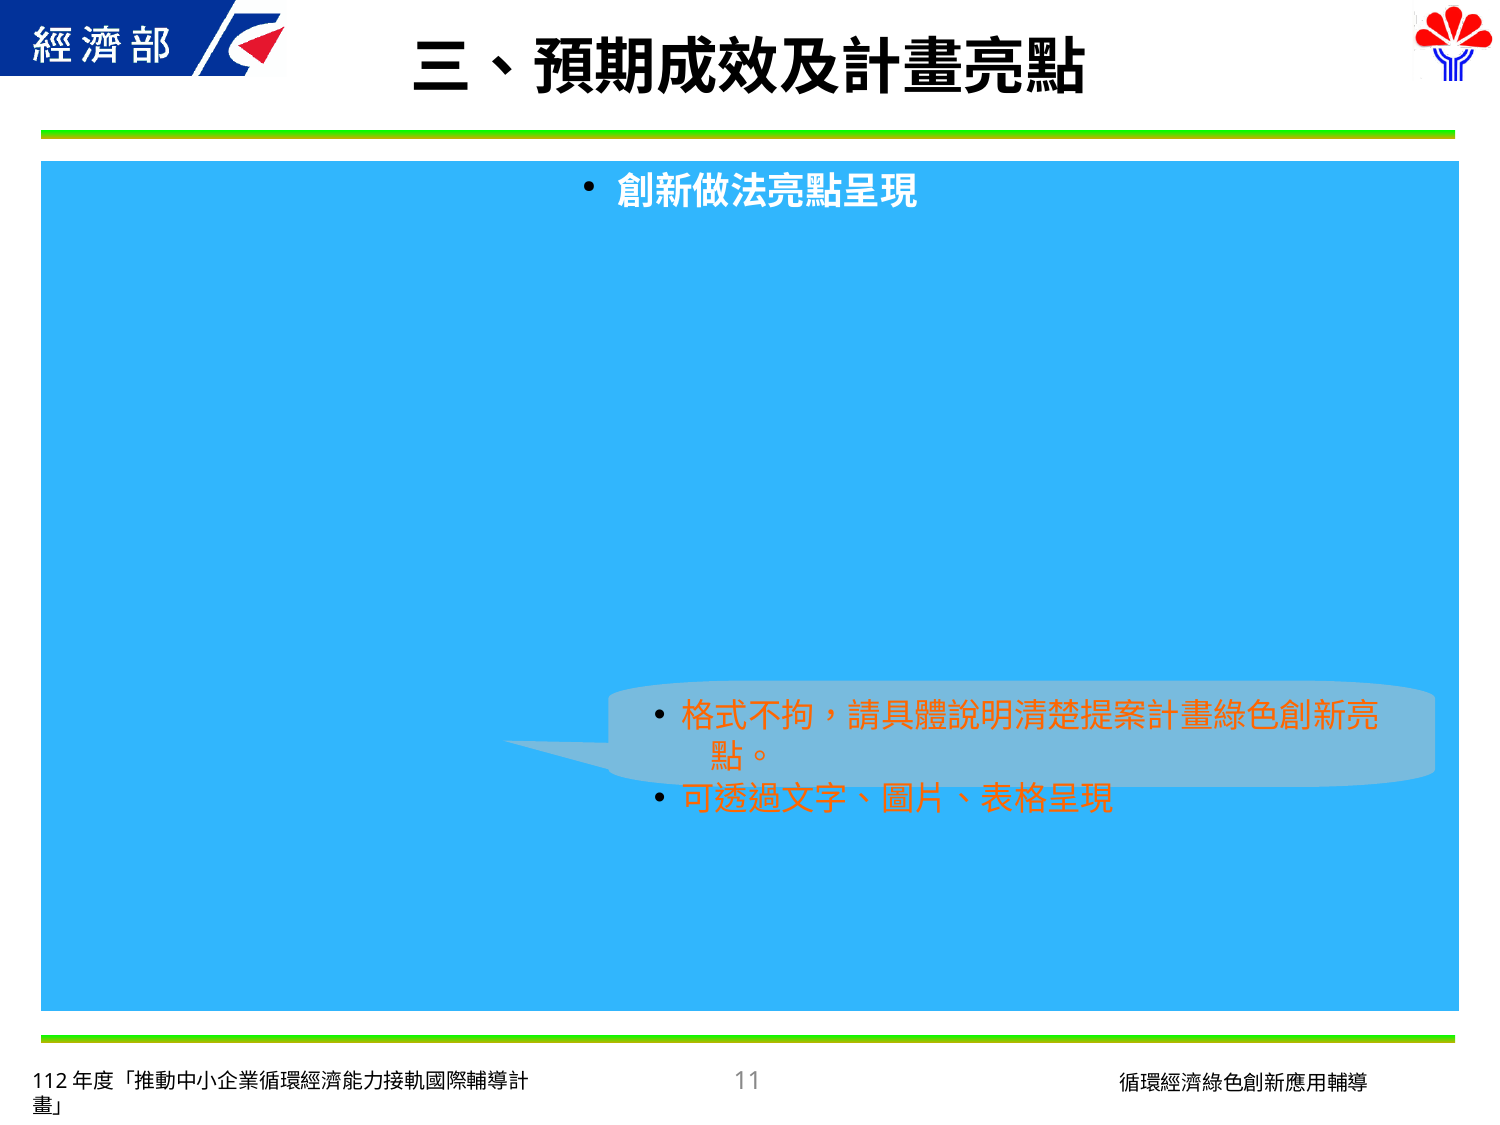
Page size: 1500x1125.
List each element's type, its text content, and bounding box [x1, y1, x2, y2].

table_header 創新做法亮點呈現 [41, 161, 1459, 227]
title 三、預期成效及計畫亮點 [0, 19, 1497, 109]
text_box 格式不拘，請具體說明清楚提案計畫綠色創新亮點。 可透過文字、圖片、表格呈現 [502, 680, 1436, 787]
text_box 11 [572, 1051, 923, 1112]
table_cell [41, 227, 1459, 1011]
